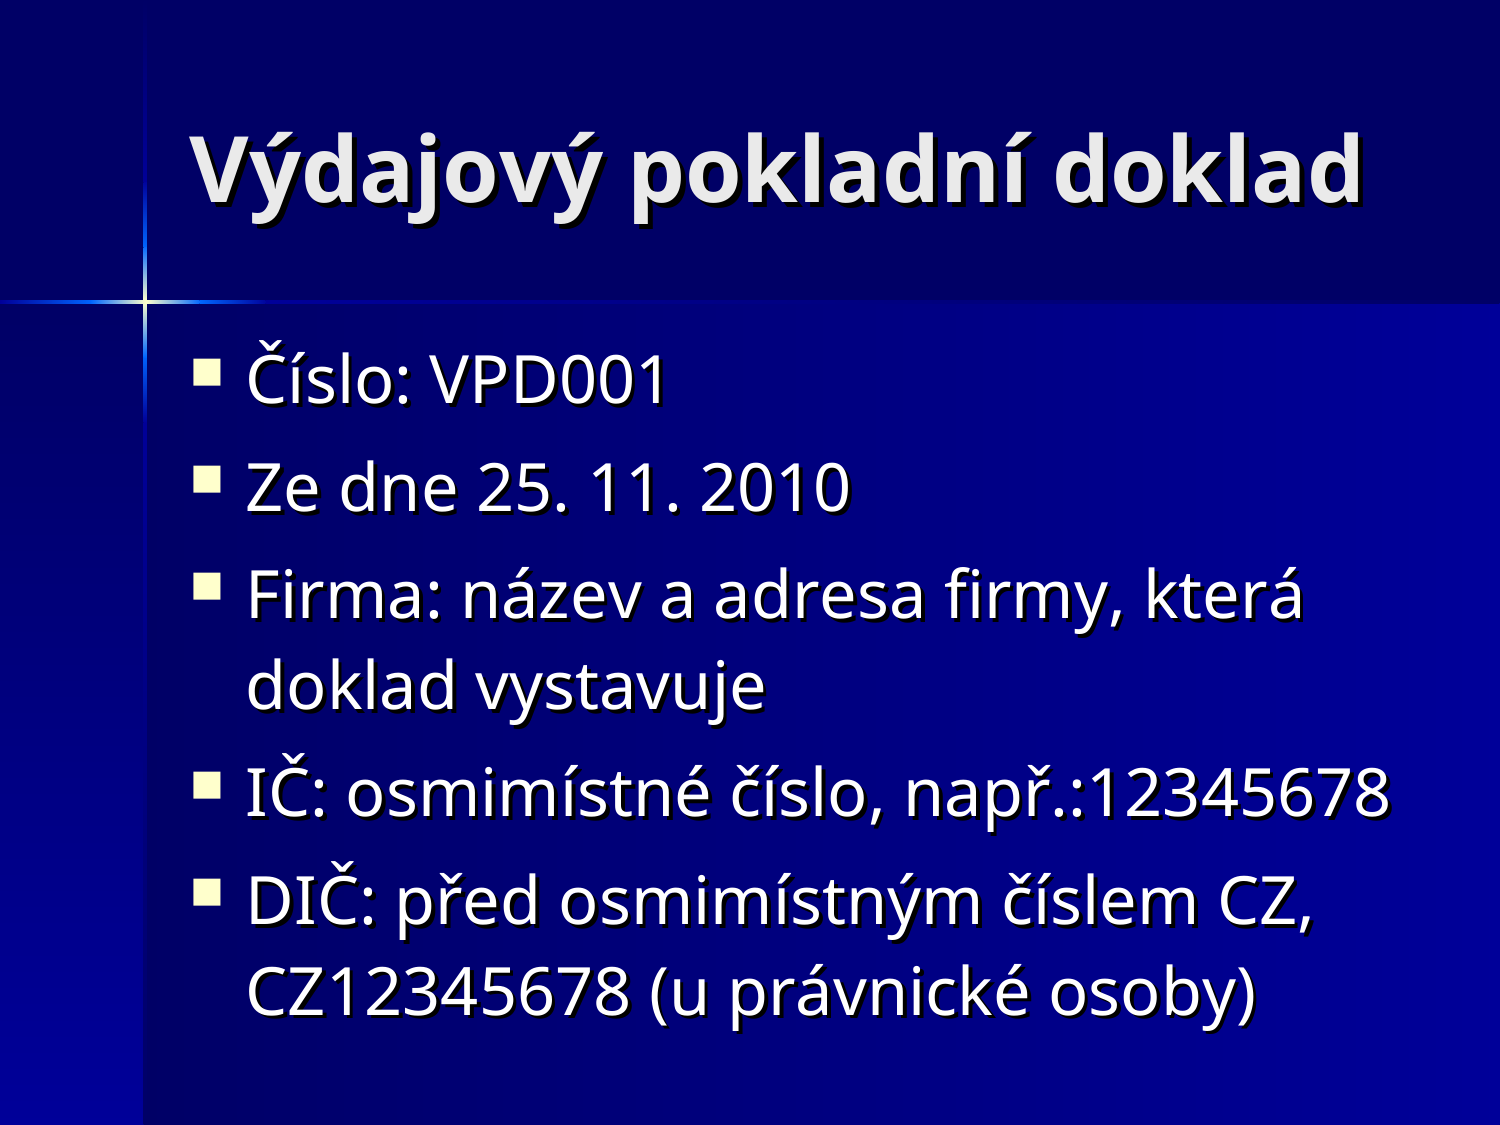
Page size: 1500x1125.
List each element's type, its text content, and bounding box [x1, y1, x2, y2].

list Číslo: VPD001 Ze dne 25. 11. 2010 Firma: název a adresa firmy, která doklad vystavuje IČ: osmimístné číslo, např.:12345678 DIČ: před osmimístným číslem CZ, CZ12345678 (u právnické osoby) [174, 324, 1413, 1001]
title Výdajový pokladní doklad [174, 49, 1413, 285]
